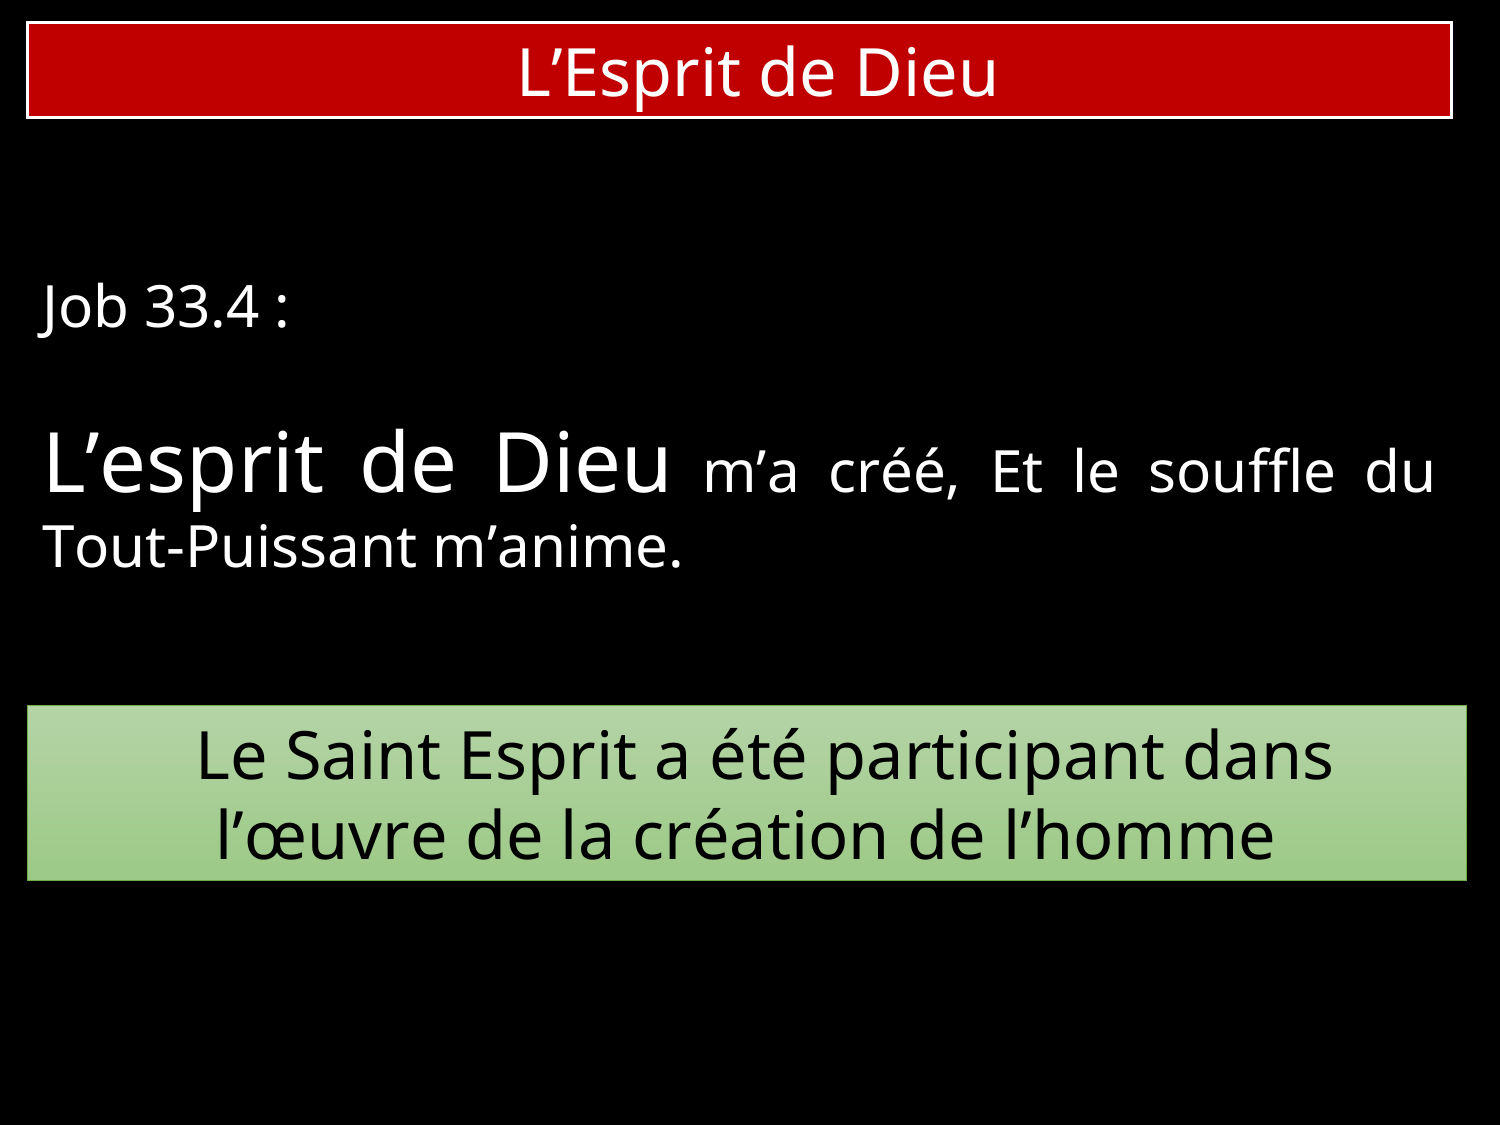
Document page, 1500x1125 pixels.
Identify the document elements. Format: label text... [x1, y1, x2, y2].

text_box Job 33.4 : L’esprit de Dieu m’a créé, Et le souffle du Tout-Puissant m’anime. [27, 261, 1452, 657]
text_box Le Saint Esprit a été participant dans l’œuvre de la création de l’homme [27, 705, 1467, 881]
text_box L’Esprit de Dieu [27, 22, 1452, 118]
